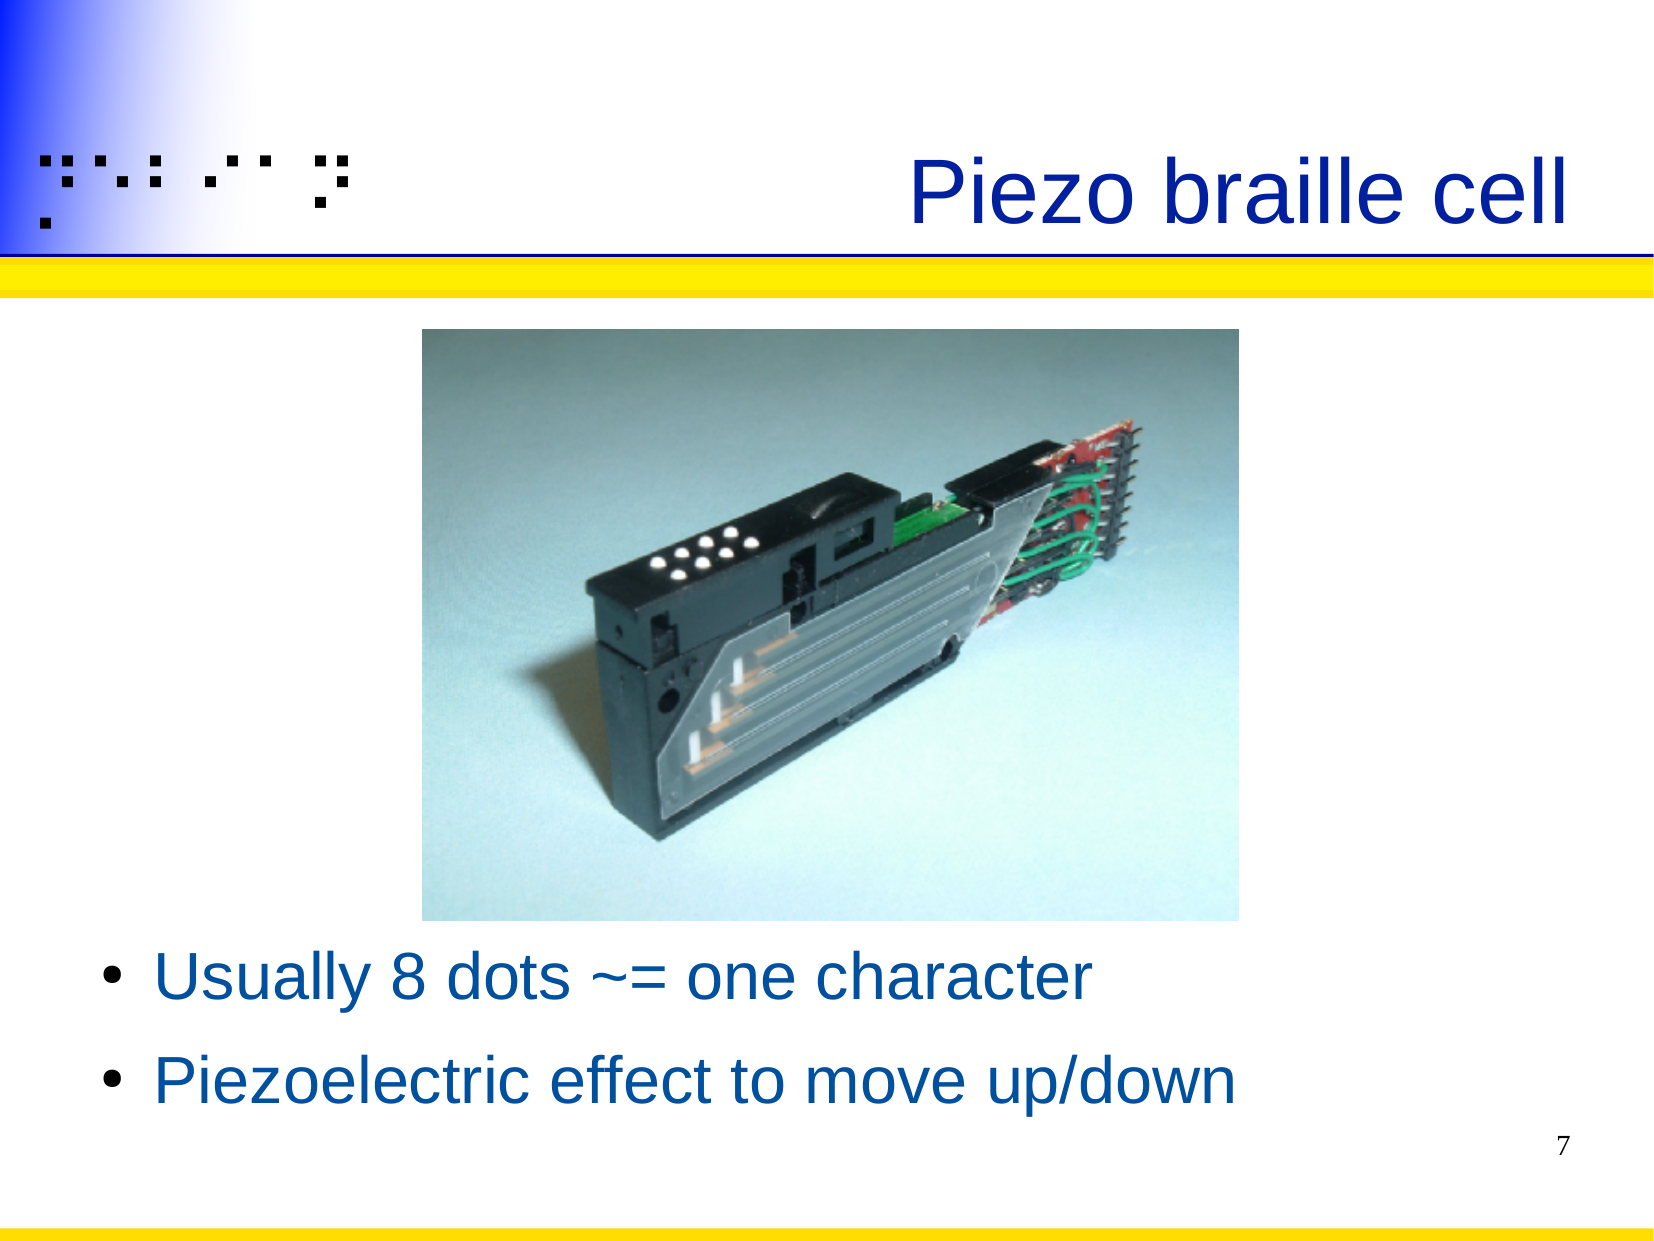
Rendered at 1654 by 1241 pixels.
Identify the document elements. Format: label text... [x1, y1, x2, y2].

title Piezo braille cell [372, 126, 1571, 257]
list Usually 8 dots ~= one character Piezoelectric effect to move up/down [82, 938, 1571, 1141]
picture [422, 329, 1239, 922]
